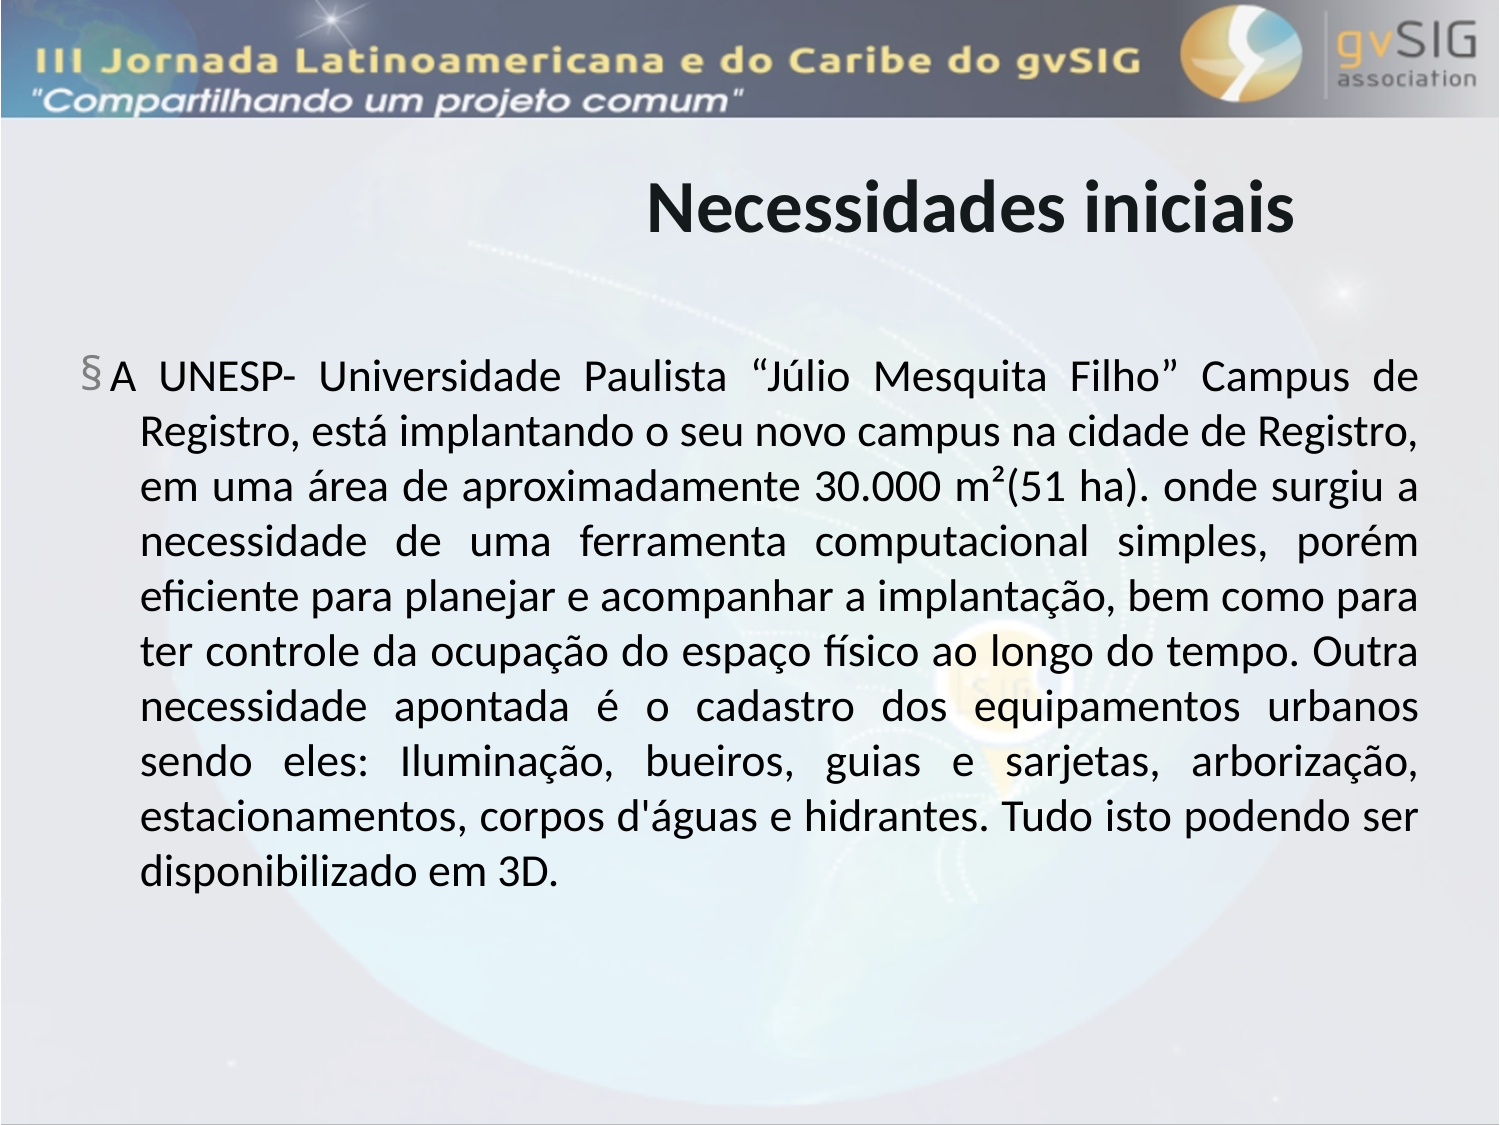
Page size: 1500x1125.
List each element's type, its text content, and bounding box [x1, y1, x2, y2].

picture [0, 0, 1500, 1125]
title Necessidades iniciais [631, 113, 1424, 291]
list A UNESP- Universidade Paulista “Júlio Mesquita Filho” Campus de Registro, está implantando o seu novo campus na cidade de Registro, em uma área de aproximadamente 30.000 m²(51 ha). onde surgiu a necessidade de uma ferramenta computacional simples, porém eficiente para planejar e acompanhar a implantação, bem como para ter controle da ocupação do espaço físico ao longo do tempo. Outra necessidade apontada é o cadastro dos equipamentos urbanos sendo eles: Iluminação, bueiros, guias e sarjetas, arborização, estacionamentos, corpos d'águas e hidrantes. Tudo isto podendo ser disponibilizado em 3D. [64, 338, 1436, 888]
